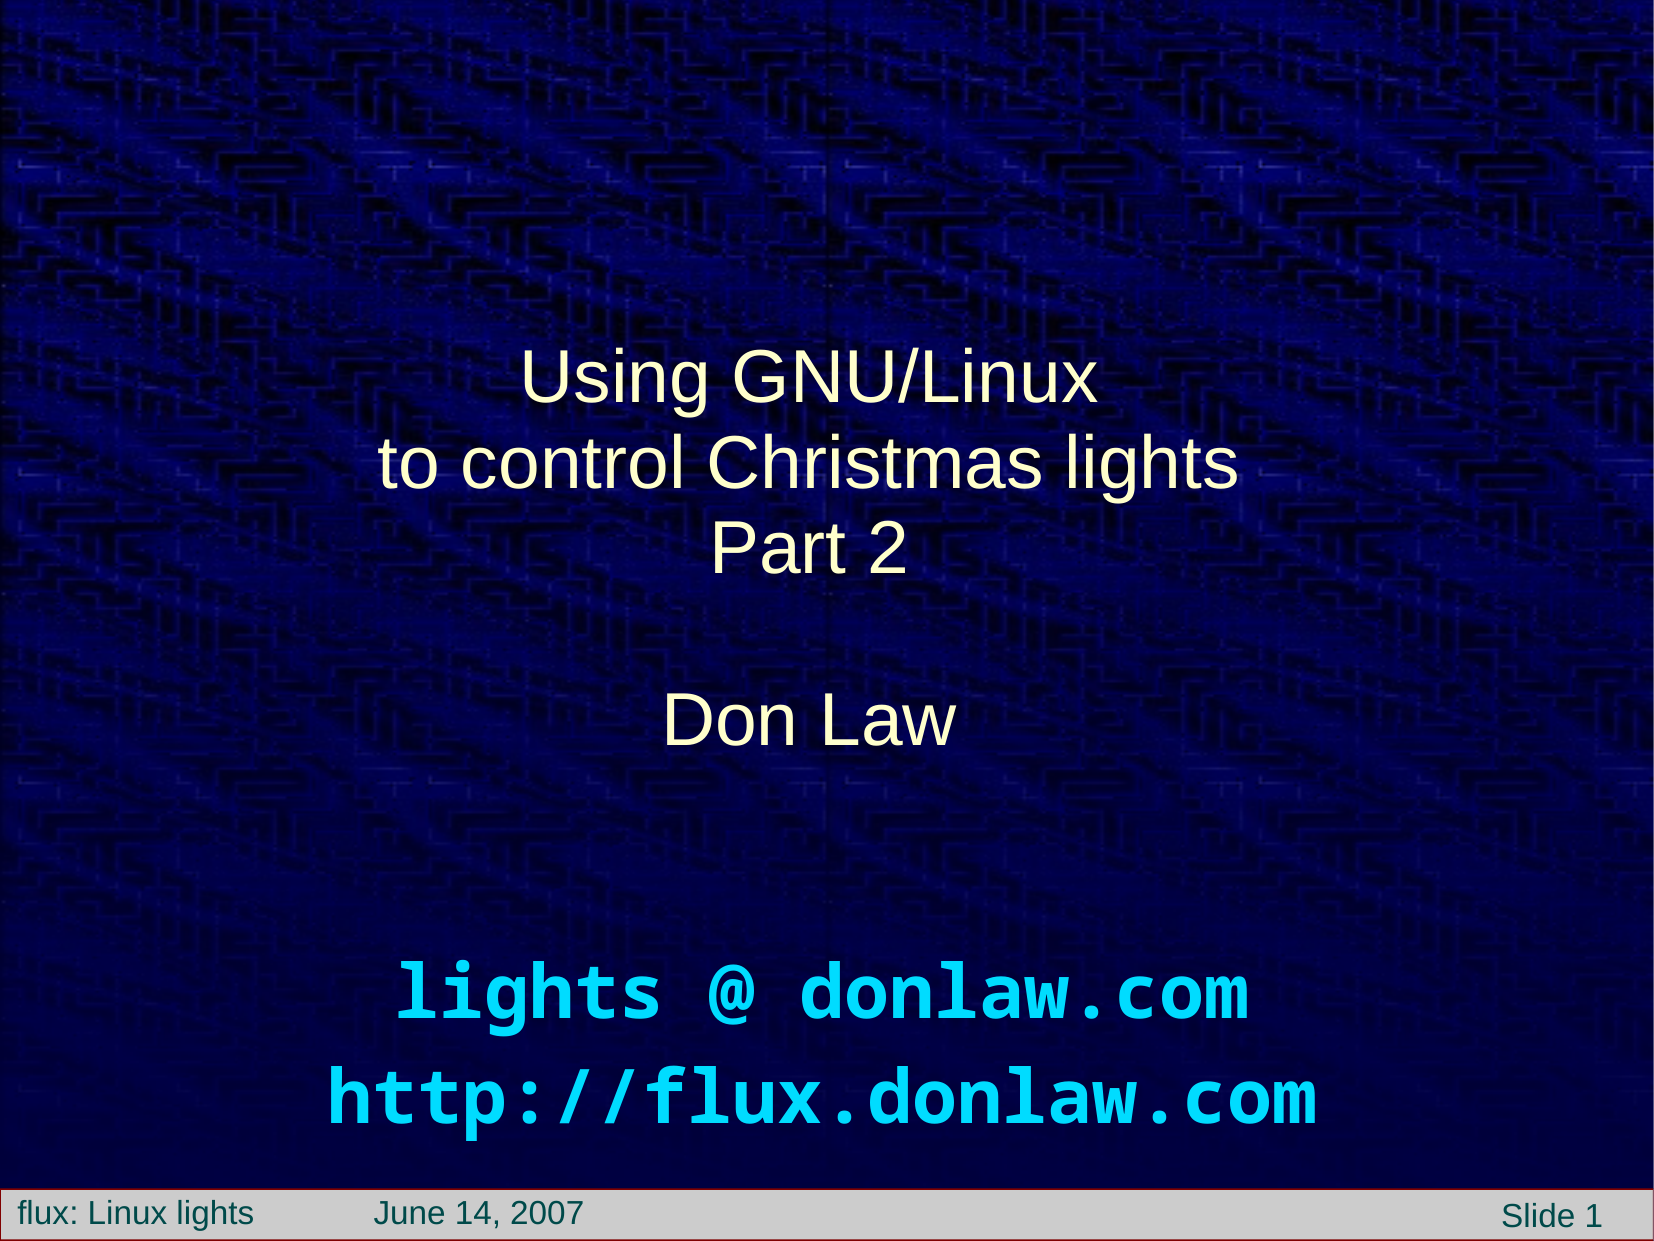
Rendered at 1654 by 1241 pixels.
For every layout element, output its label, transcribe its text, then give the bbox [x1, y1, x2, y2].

text_box [649, 1189, 1486, 1241]
text_box Slide <number> [1486, 1189, 1652, 1241]
text_box lights @ donlaw.com http://flux.donlaw.com [312, 929, 1333, 1116]
text_box flux: Linux lights June 14, 2007 [2, 1186, 649, 1241]
text_box Using GNU/Linux to control Christmas lights Part 2 Don Law [362, 325, 1256, 712]
picture [0, 0, 1654, 1189]
